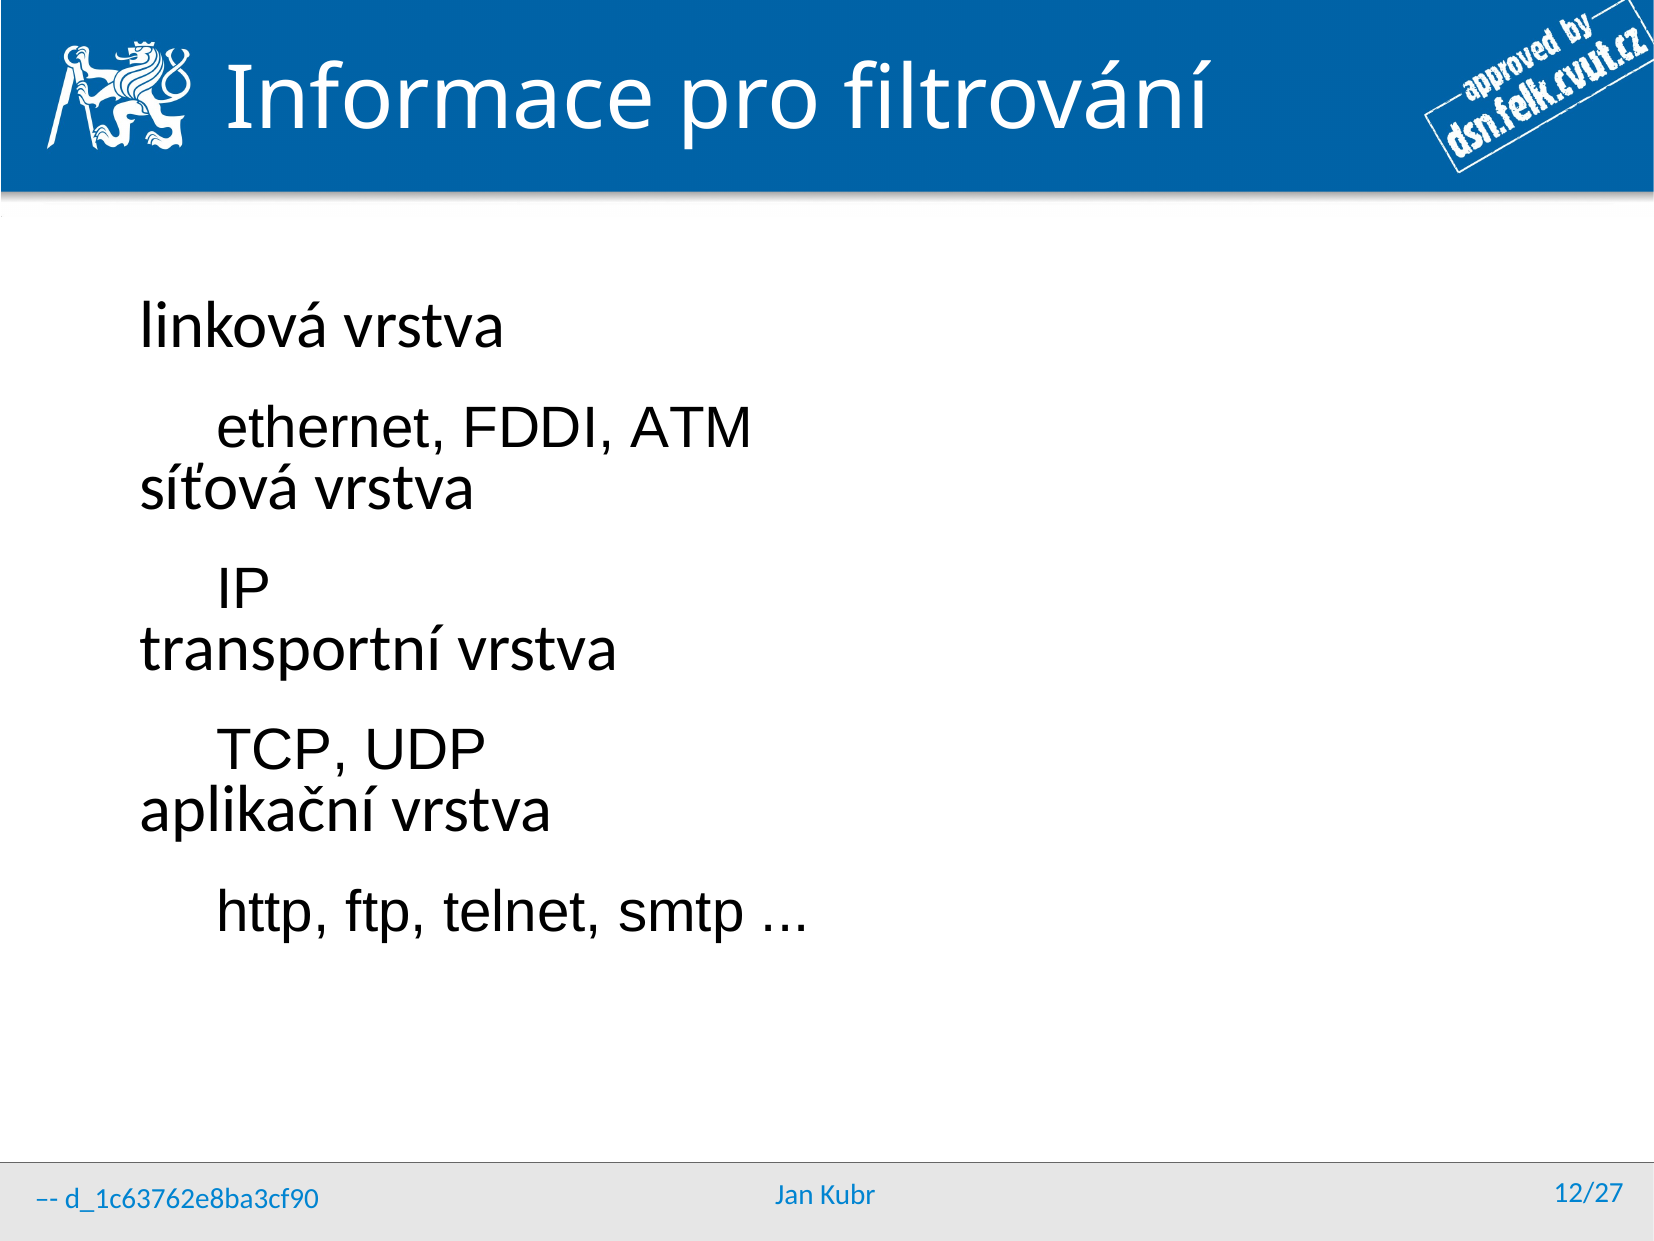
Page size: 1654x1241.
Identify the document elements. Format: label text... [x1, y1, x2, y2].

picture [1, 0, 1654, 217]
title Informace pro filtrování [225, 0, 1426, 188]
list linková vrstva ethernet, FDDI, ATM síťová vrstva IP transportní vrstva TCP, UDP aplikační vrstva http, ftp, telnet, smtp ... [121, 297, 1534, 1126]
